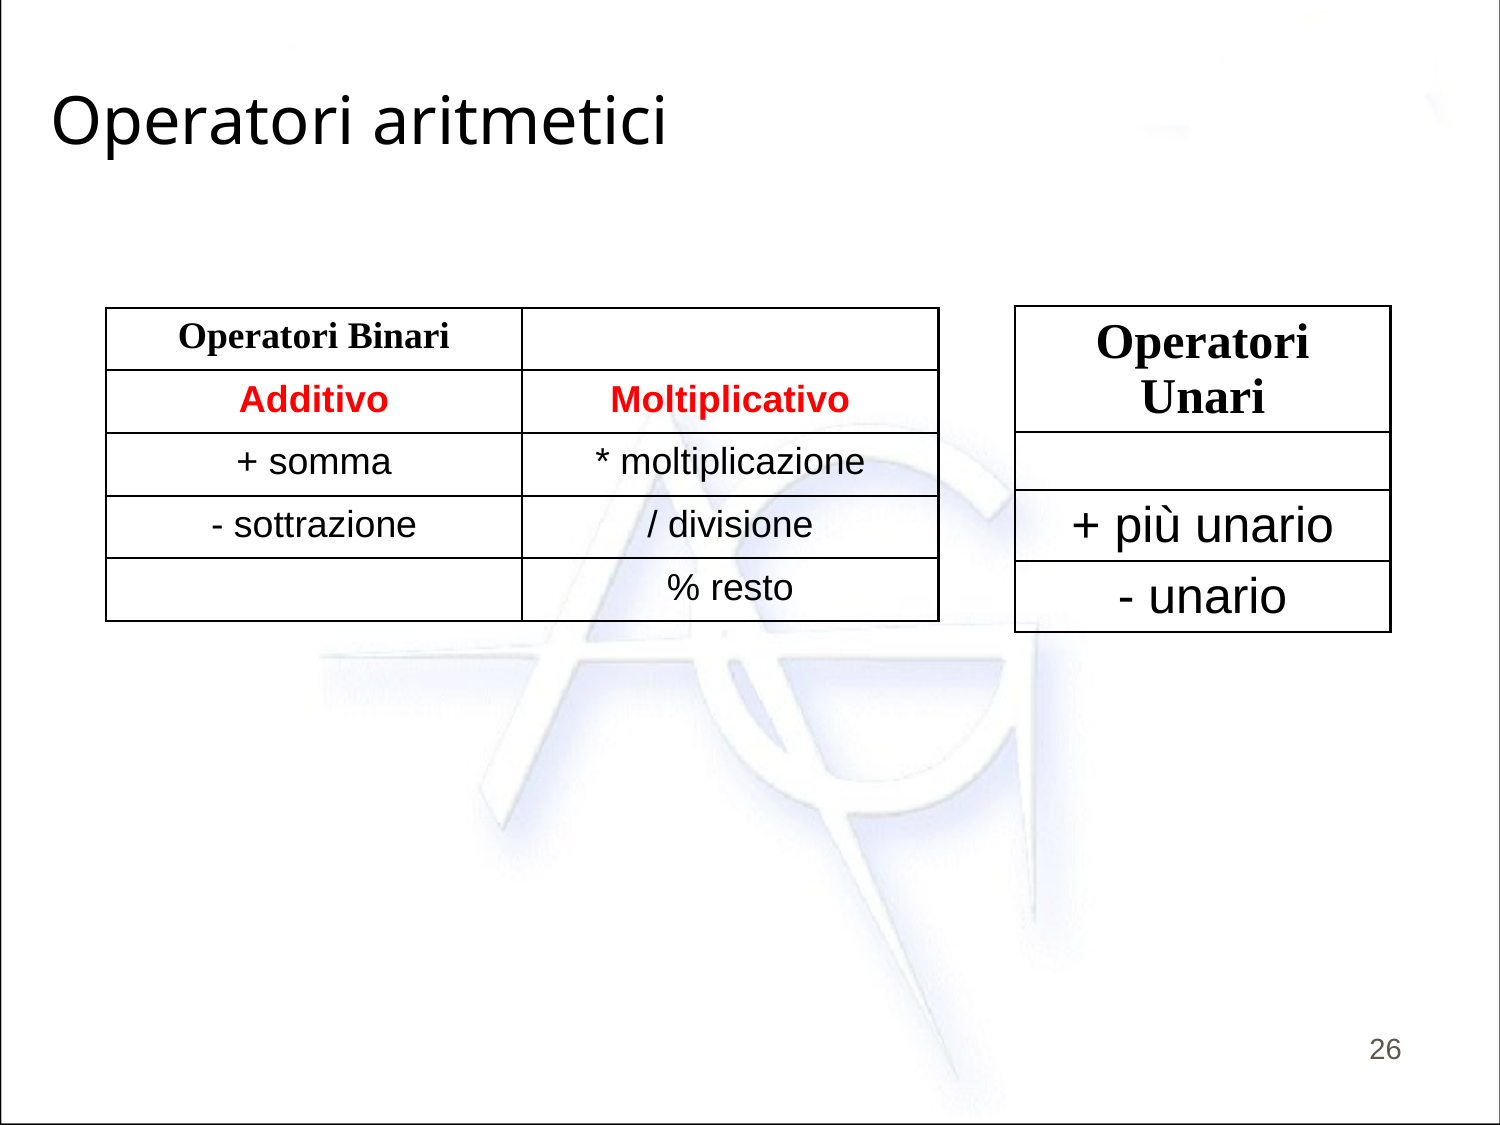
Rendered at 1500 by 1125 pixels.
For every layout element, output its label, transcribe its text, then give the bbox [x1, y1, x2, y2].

table_header Operatori Binari [107, 309, 521, 369]
table_cell * moltiplicazione [523, 434, 937, 495]
table_cell [1016, 433, 1389, 489]
table_cell - unario [1016, 562, 1389, 631]
table_header Operatori Unari [1016, 307, 1389, 431]
table_header [523, 309, 937, 369]
title Operatori aritmetici [49, 7, 1438, 231]
table_cell % resto [523, 559, 937, 620]
table_cell / divisione [523, 497, 937, 557]
table_cell Moltiplicativo [523, 371, 937, 432]
picture [0, 0, 1500, 1125]
table_cell - sottrazione [107, 497, 521, 557]
table_cell + somma [107, 434, 521, 495]
table_cell Additivo [107, 371, 521, 432]
text_box [1012, 299, 1043, 371]
table_cell [107, 559, 521, 620]
table_cell + più unario [1016, 491, 1389, 560]
